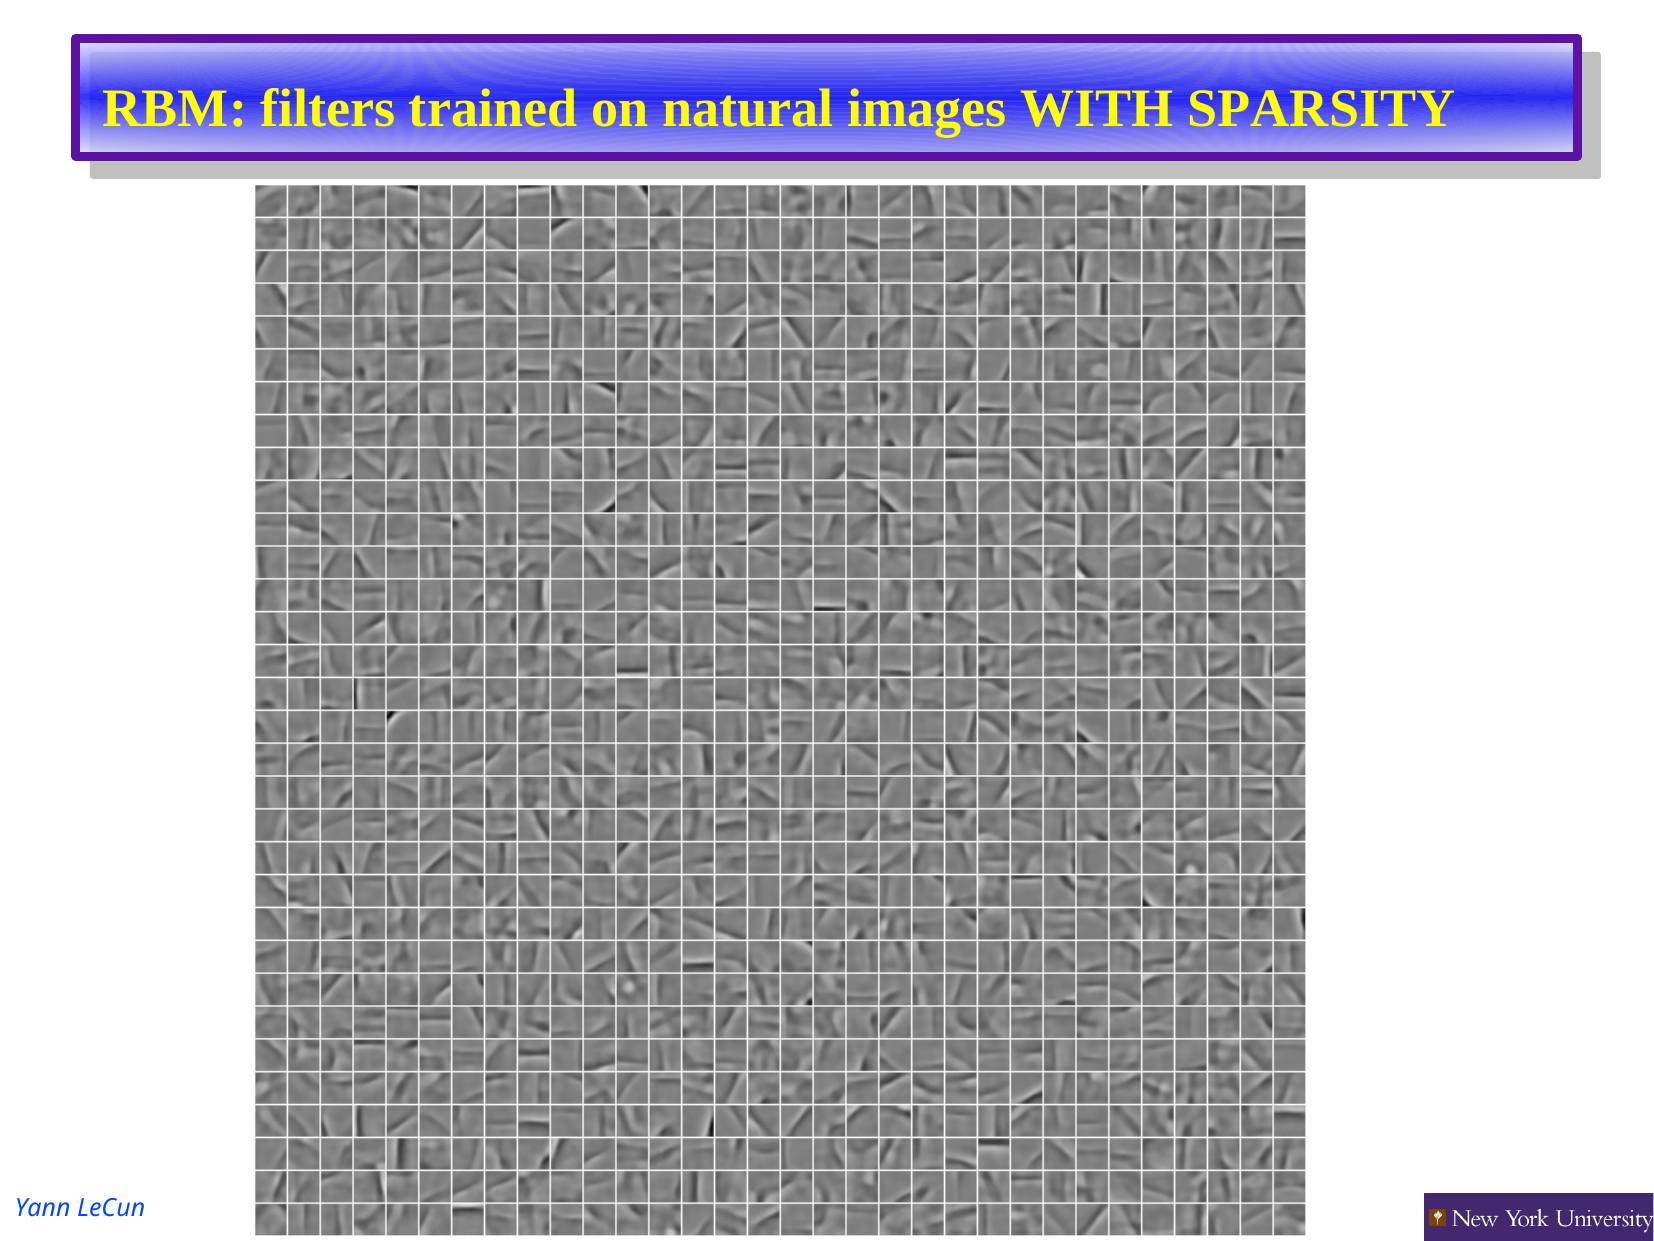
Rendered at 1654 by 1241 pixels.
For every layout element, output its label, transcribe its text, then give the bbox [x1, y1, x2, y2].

picture [1424, 1193, 1654, 1241]
picture [254, 184, 1307, 1237]
title RBM: filters trained on natural images WITH SPARSITY [75, 38, 1578, 157]
